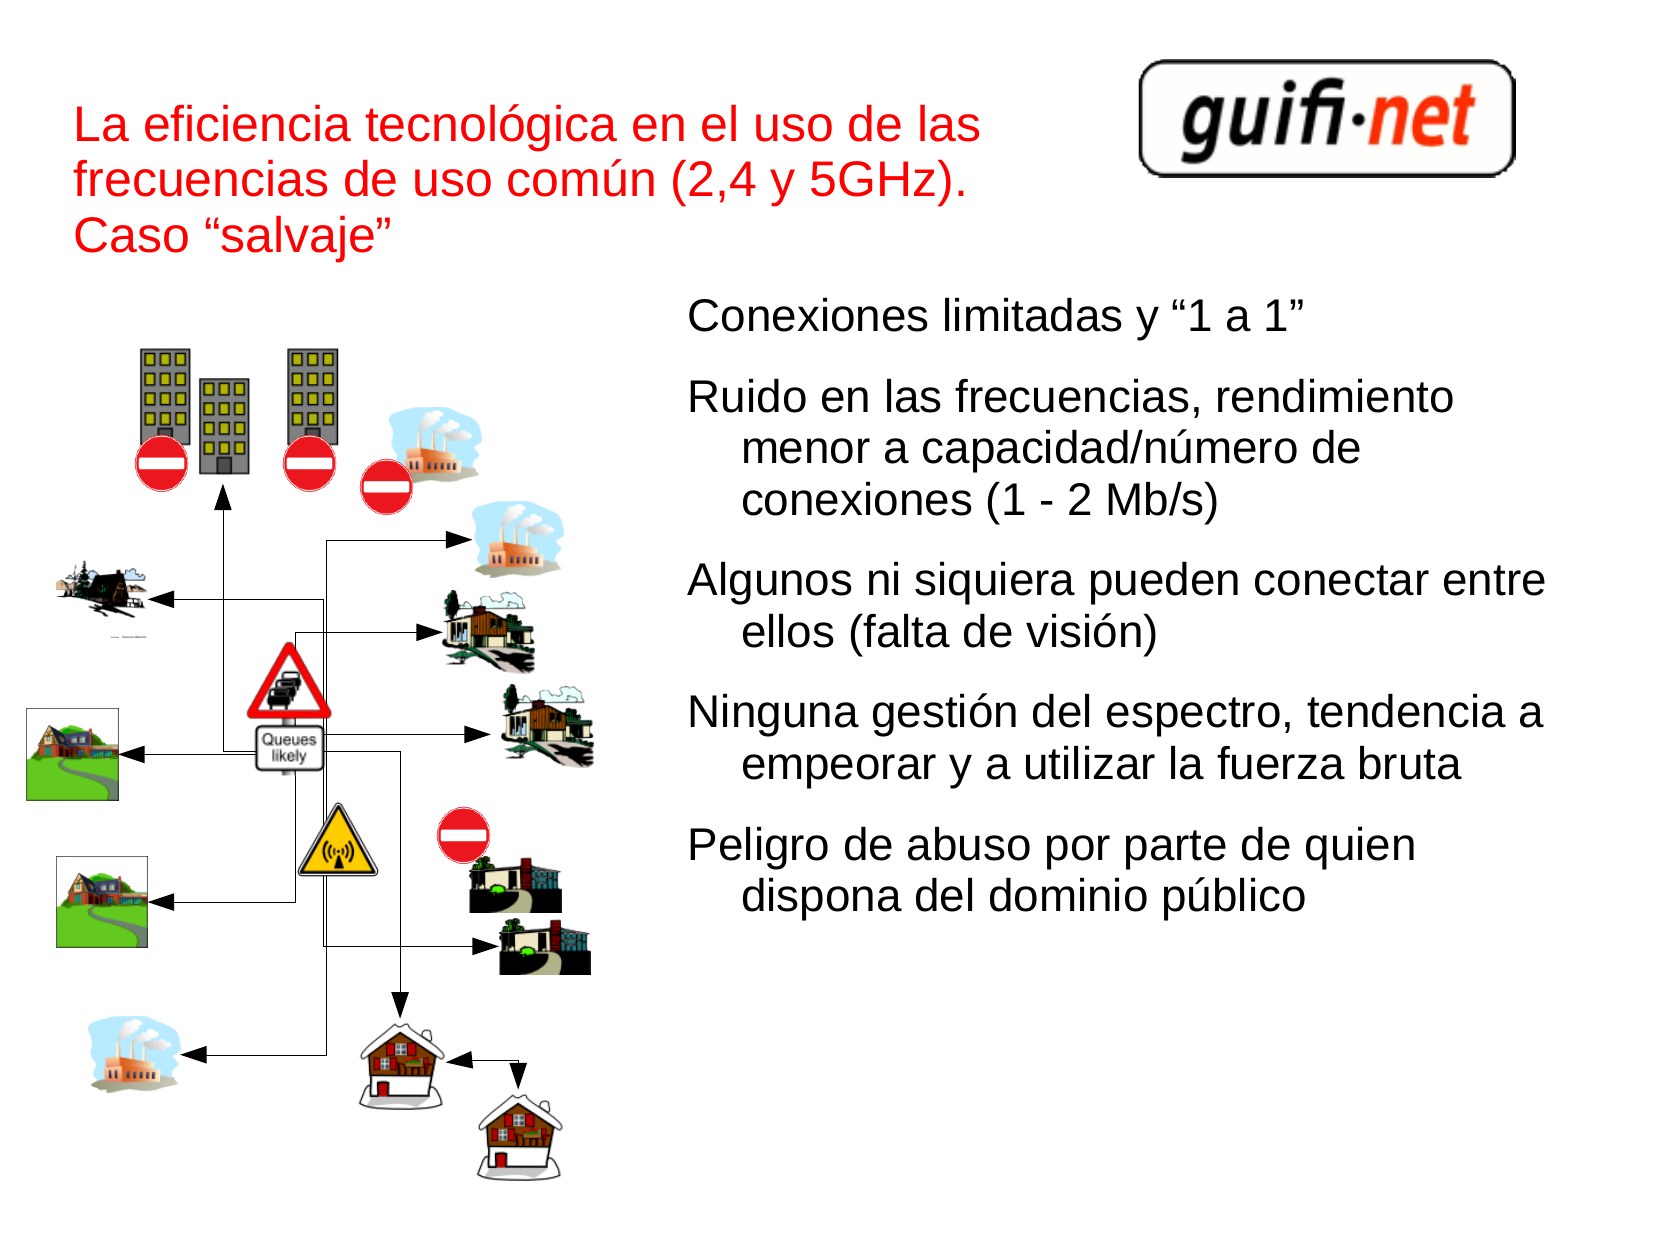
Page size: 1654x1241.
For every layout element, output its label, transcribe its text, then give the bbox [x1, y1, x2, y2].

picture [233, 620, 384, 882]
picture [354, 1018, 446, 1111]
picture [118, 324, 482, 543]
picture [499, 918, 591, 975]
picture [1137, 59, 1516, 178]
text_box La eficiencia tecnológica en el uso de las frecuencias de uso común (2,4 y 5GHz). Caso “salvaje” [59, 88, 1093, 271]
picture [56, 856, 148, 948]
picture [472, 501, 564, 578]
picture [472, 1089, 564, 1182]
picture [88, 1016, 181, 1093]
picture [433, 802, 562, 913]
picture [26, 708, 119, 801]
list Conexiones limitadas y “1 a 1” Ruido en las frecuencias, rendimiento menor a capacidad/número de conexiones (1 - 2 Mb/s) Algunos ni siquiera pueden conectar entre ellos (falta de visión) Ninguna gestión del espectro, tendencia a empeorar y a utilizar la fuerza bruta Peligro de abuso por parte de quien dispona del dominio público [679, 290, 1572, 1109]
picture [56, 560, 148, 638]
picture [501, 684, 594, 768]
picture [442, 590, 535, 675]
